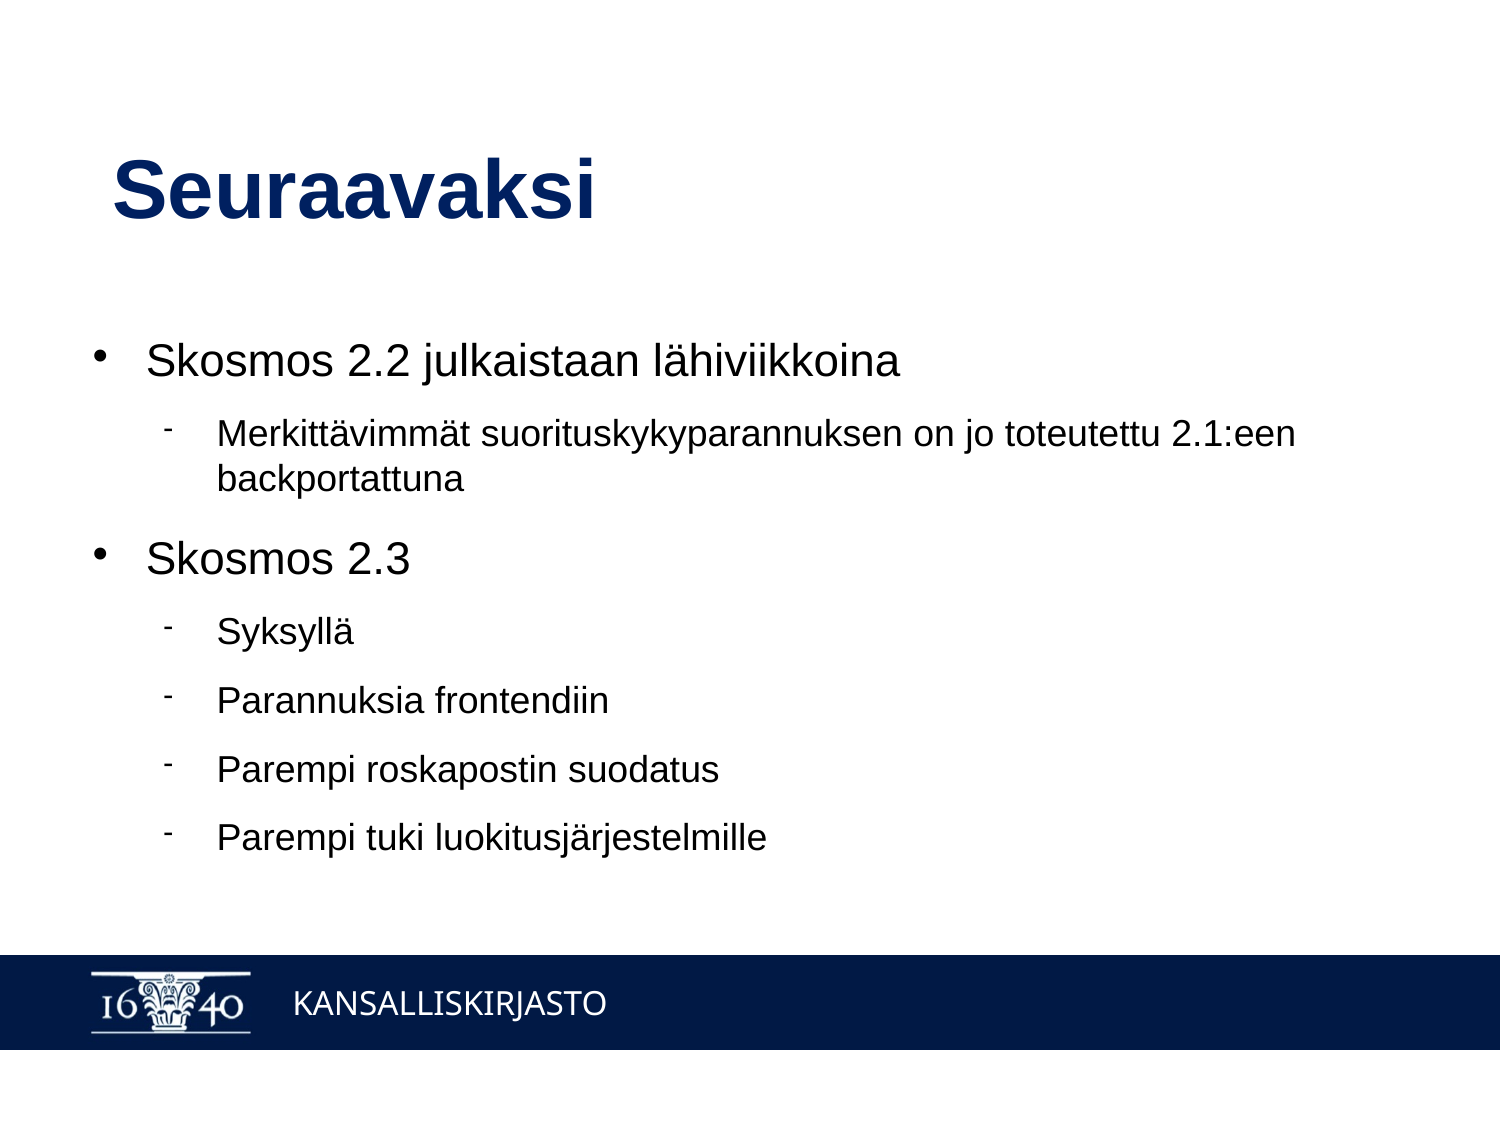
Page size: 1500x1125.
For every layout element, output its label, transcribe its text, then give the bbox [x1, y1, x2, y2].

text_box Skosmos 2.2 julkaistaan lähiviikkoina Merkittävimmät suorituskykyparannuksen on jo toteutettu 2.1:een backportattuna Skosmos 2.3 Syksyllä Parannuksia frontendiin Parempi roskapostin suodatus Parempi tuki luokitusjärjestelmille [75, 330, 1425, 916]
picture [0, 955, 1500, 1050]
text_box Seuraavaksi [112, 64, 1388, 306]
